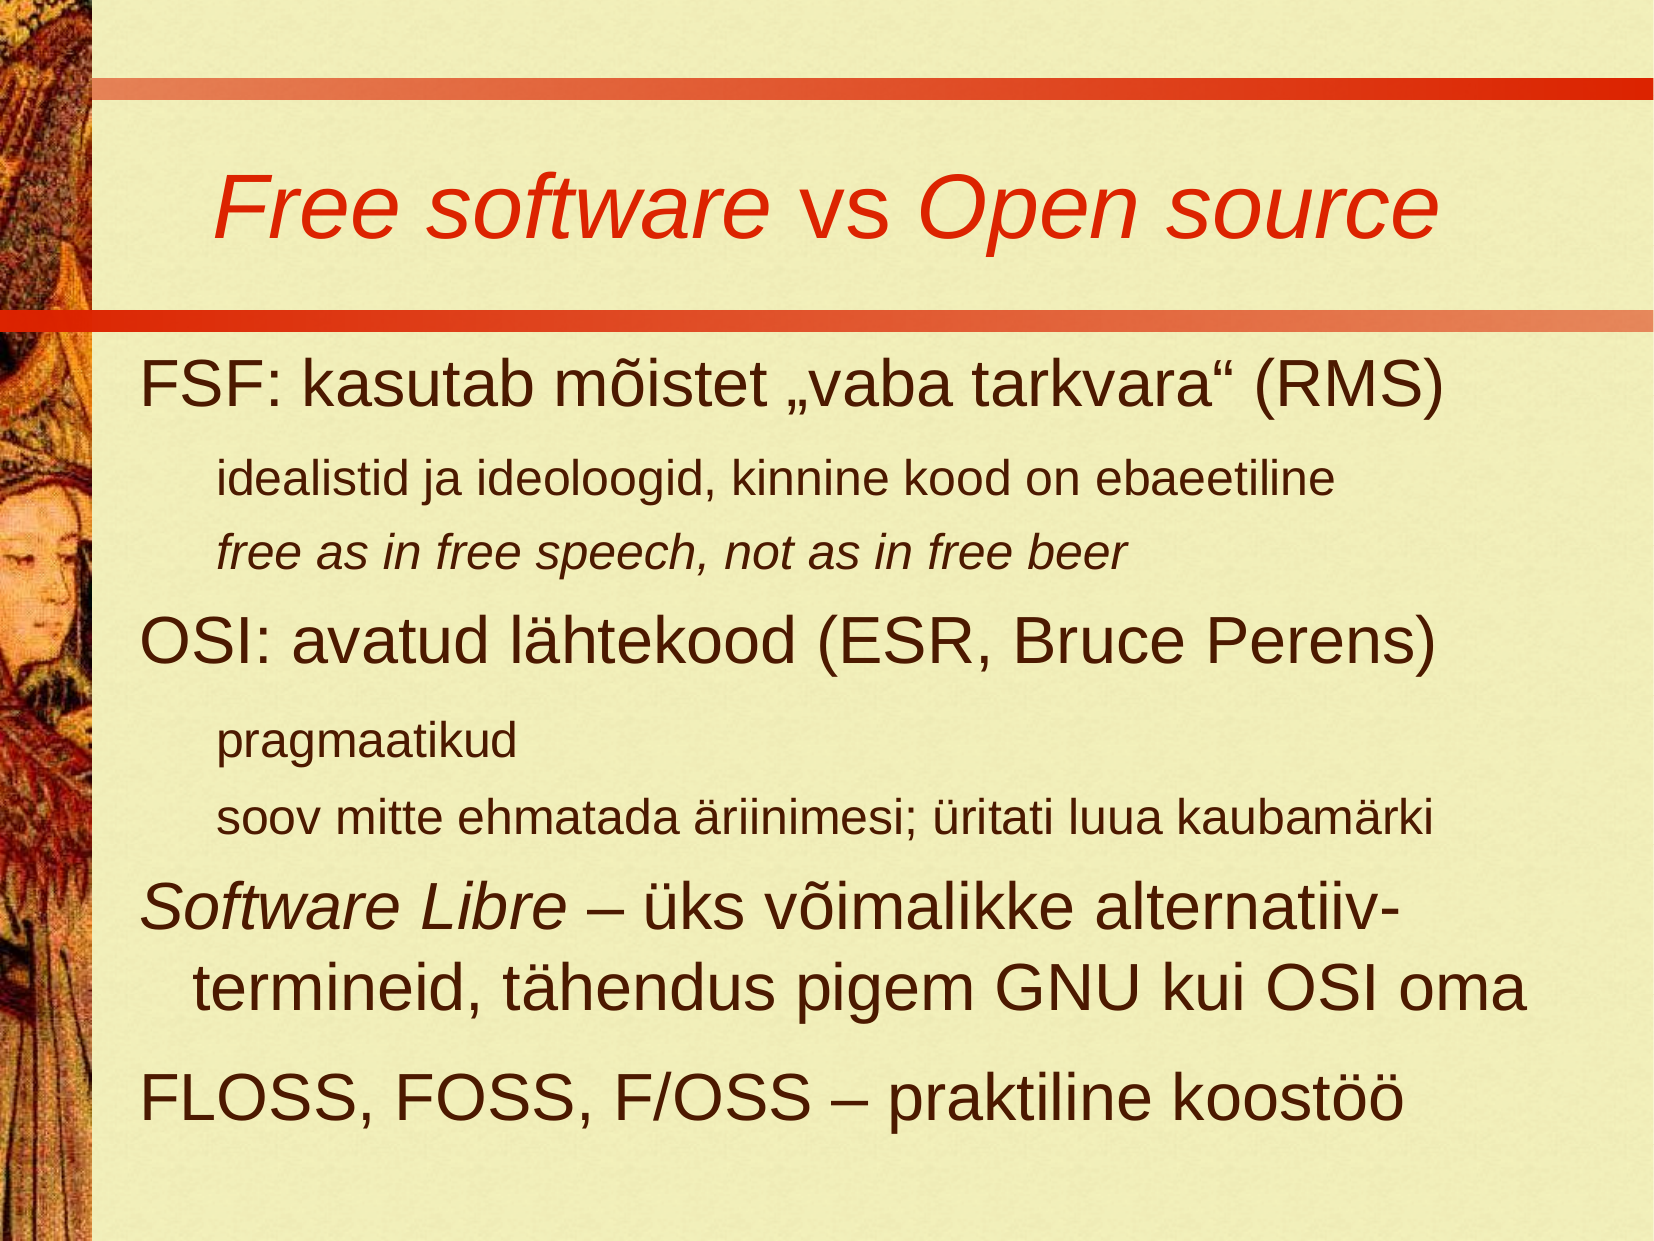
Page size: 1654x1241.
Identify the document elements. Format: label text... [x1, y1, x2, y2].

picture [0, 0, 1654, 310]
title Free software vs Open source [121, 102, 1534, 311]
list FSF: kasutab mõistet „vaba tarkvara“ (RMS) idealistid ja ideoloogid, kinnine kood on ebaeetiline free as in free speech, not as in free beer OSI: avatud lähtekood (ESR, Bruce Perens) pragmaatikud soov mitte ehmatada äriinimesi; üritati luua kaubamärki Software Libre – üks võimalikke alternatiiv-termineid, tähendus pigem GNU kui OSI oma FLOSS, FOSS, F/OSS – praktiline koostöö [121, 344, 1534, 1135]
picture [0, 332, 1654, 1241]
